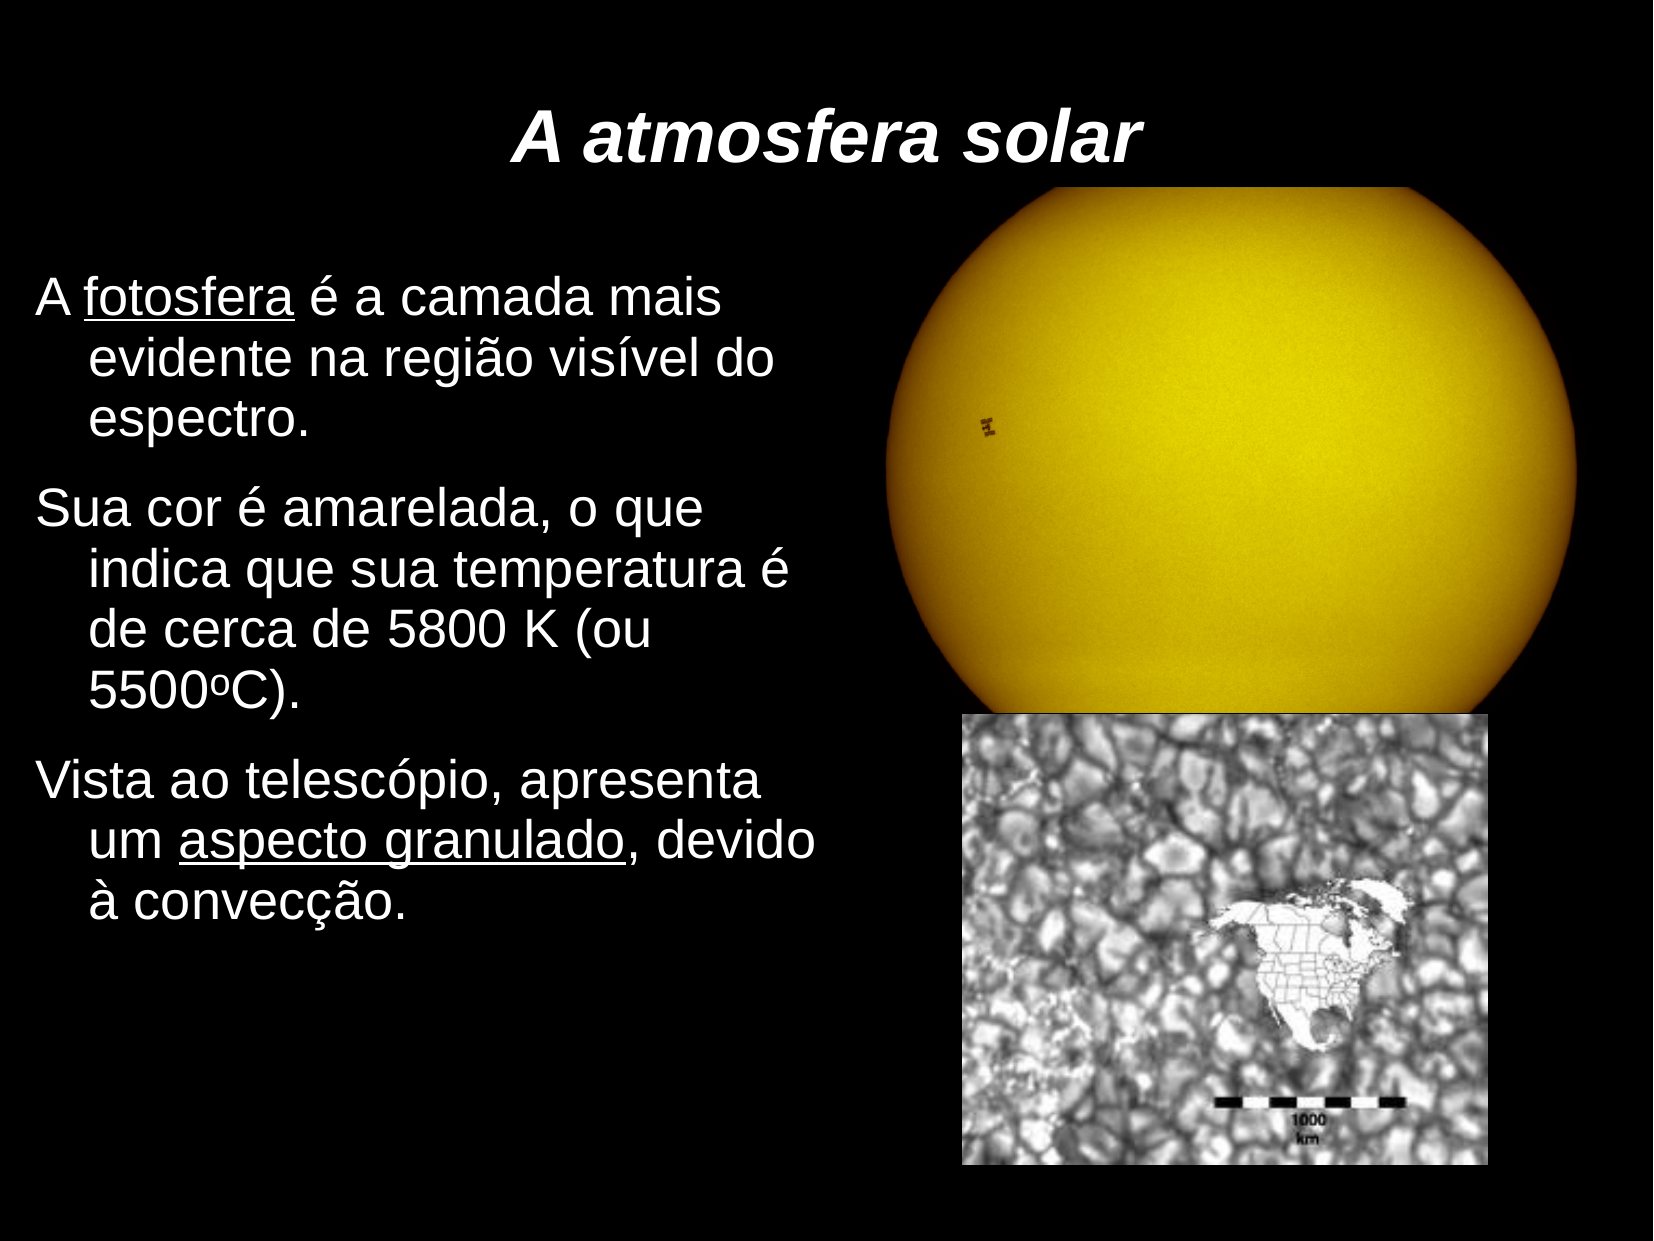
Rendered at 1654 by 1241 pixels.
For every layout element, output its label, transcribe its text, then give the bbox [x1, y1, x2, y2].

picture [824, 187, 1648, 713]
picture [962, 714, 1488, 1165]
list A fotosfera é a camada mais evidente na região visível do espectro. Sua cor é amarelada, o que indica que sua temperatura é de cerca de 5800 K (ou 5500oC). Vista ao telescópio, apresenta um aspecto granulado, devido à convecção. [17, 266, 825, 1088]
title A atmosfera solar [82, 61, 1571, 212]
